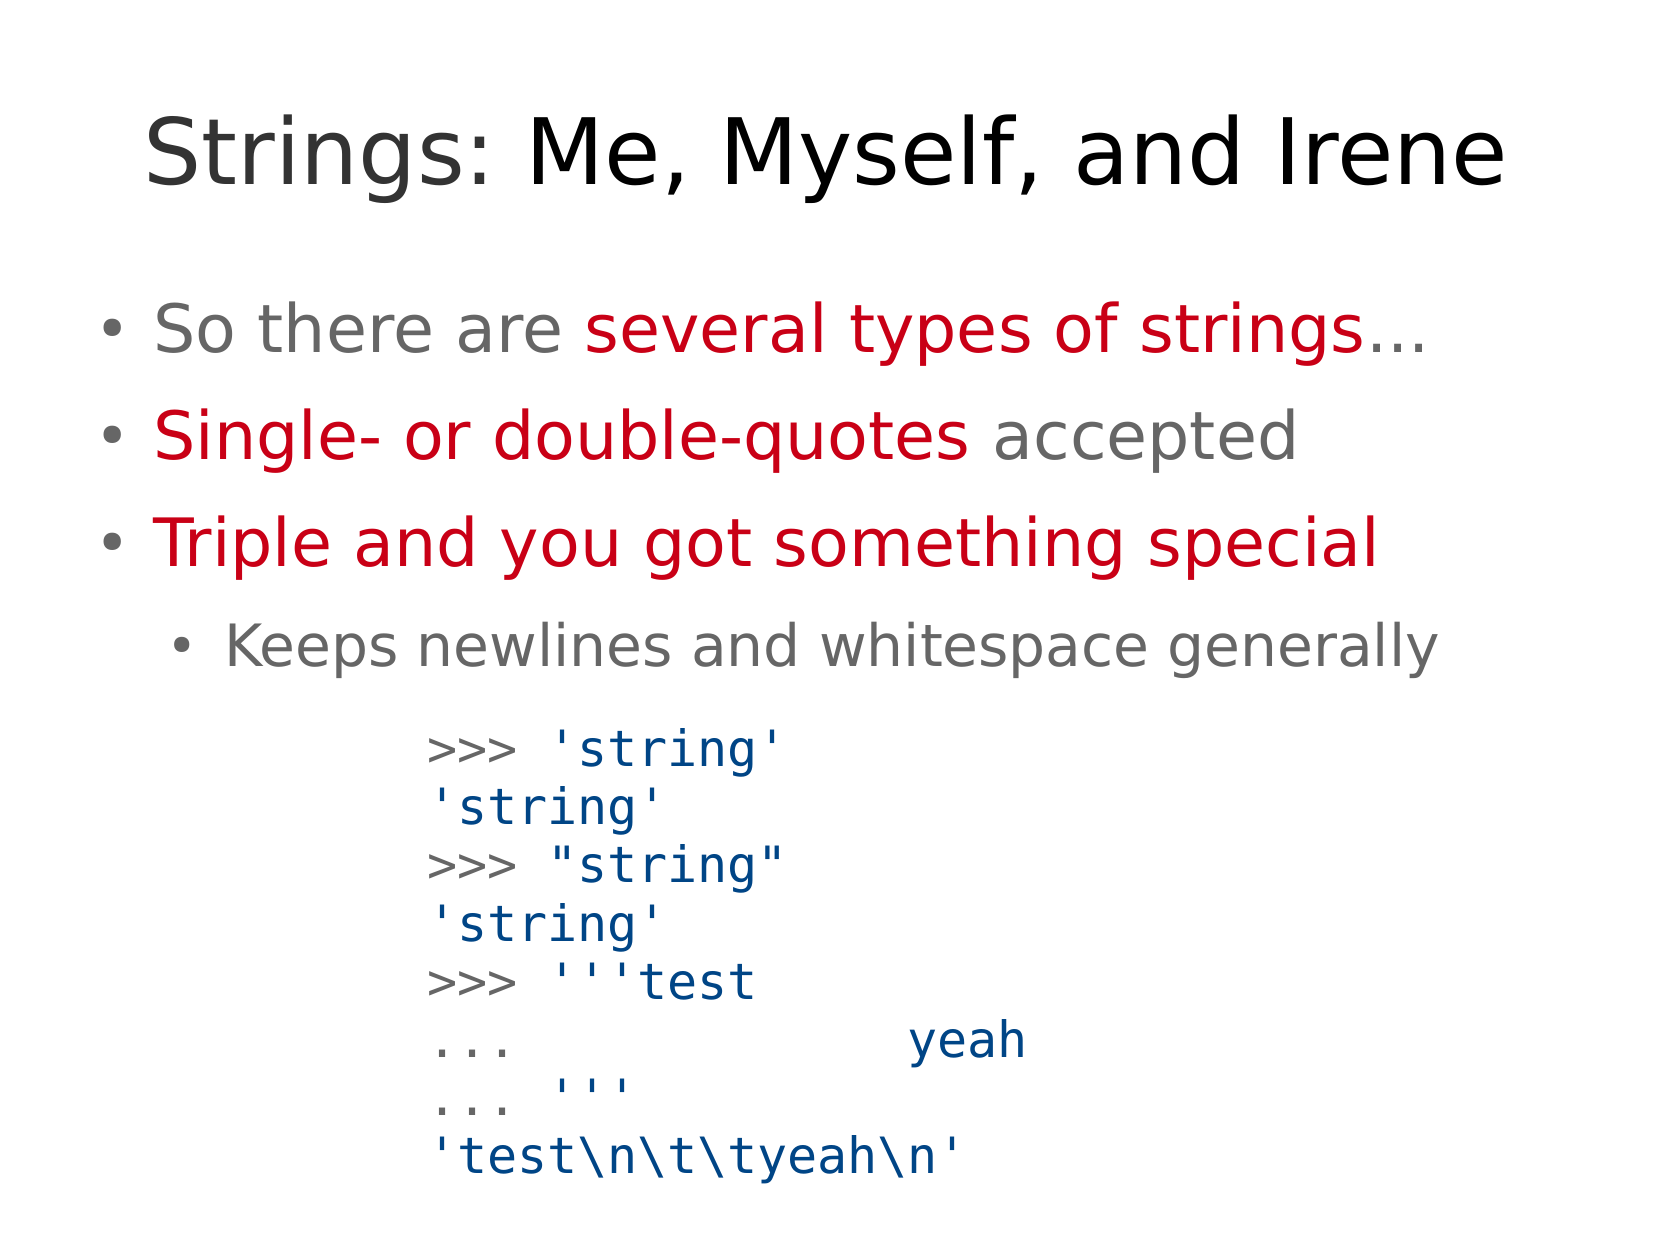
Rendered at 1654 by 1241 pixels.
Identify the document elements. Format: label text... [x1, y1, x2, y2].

title Strings: Me, Myself, and Irene [82, 56, 1571, 250]
list So there are several types of strings... Single- or double-quotes accepted Triple and you got something special Keeps newlines and whitespace generally [82, 290, 1571, 1109]
text_box >>> 'string' 'string' >>> "string" 'string' >>> '''test ... yeah ... ''' 'test\n\t\tyeah\n' [412, 712, 1043, 1241]
